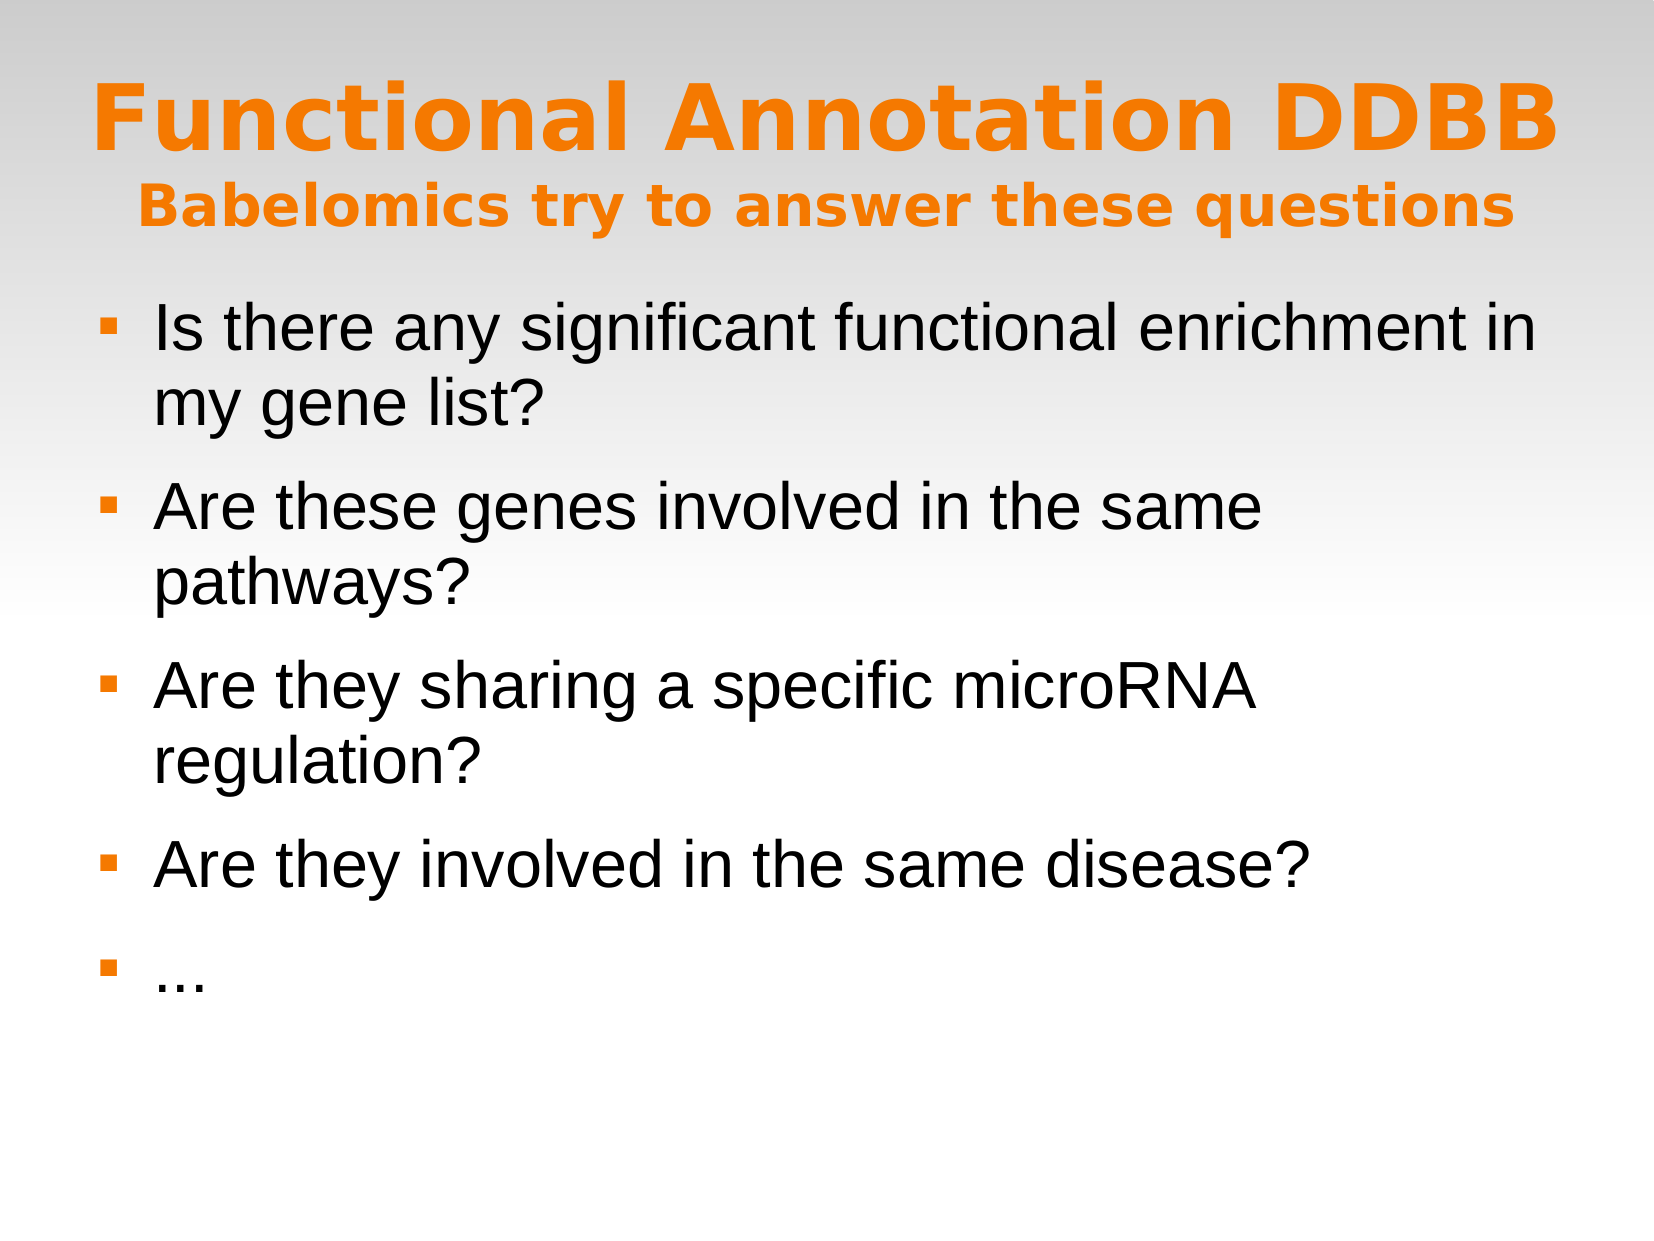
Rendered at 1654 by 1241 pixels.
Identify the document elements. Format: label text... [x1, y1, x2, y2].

list Is there any significant functional enrichment in my gene list? Are these genes involved in the same pathways? Are they sharing a specific microRNA regulation? Are they involved in the same disease? ... [82, 290, 1571, 1109]
title Functional Annotation DDBB Babelomics try to answer these questions [82, 49, 1571, 257]
